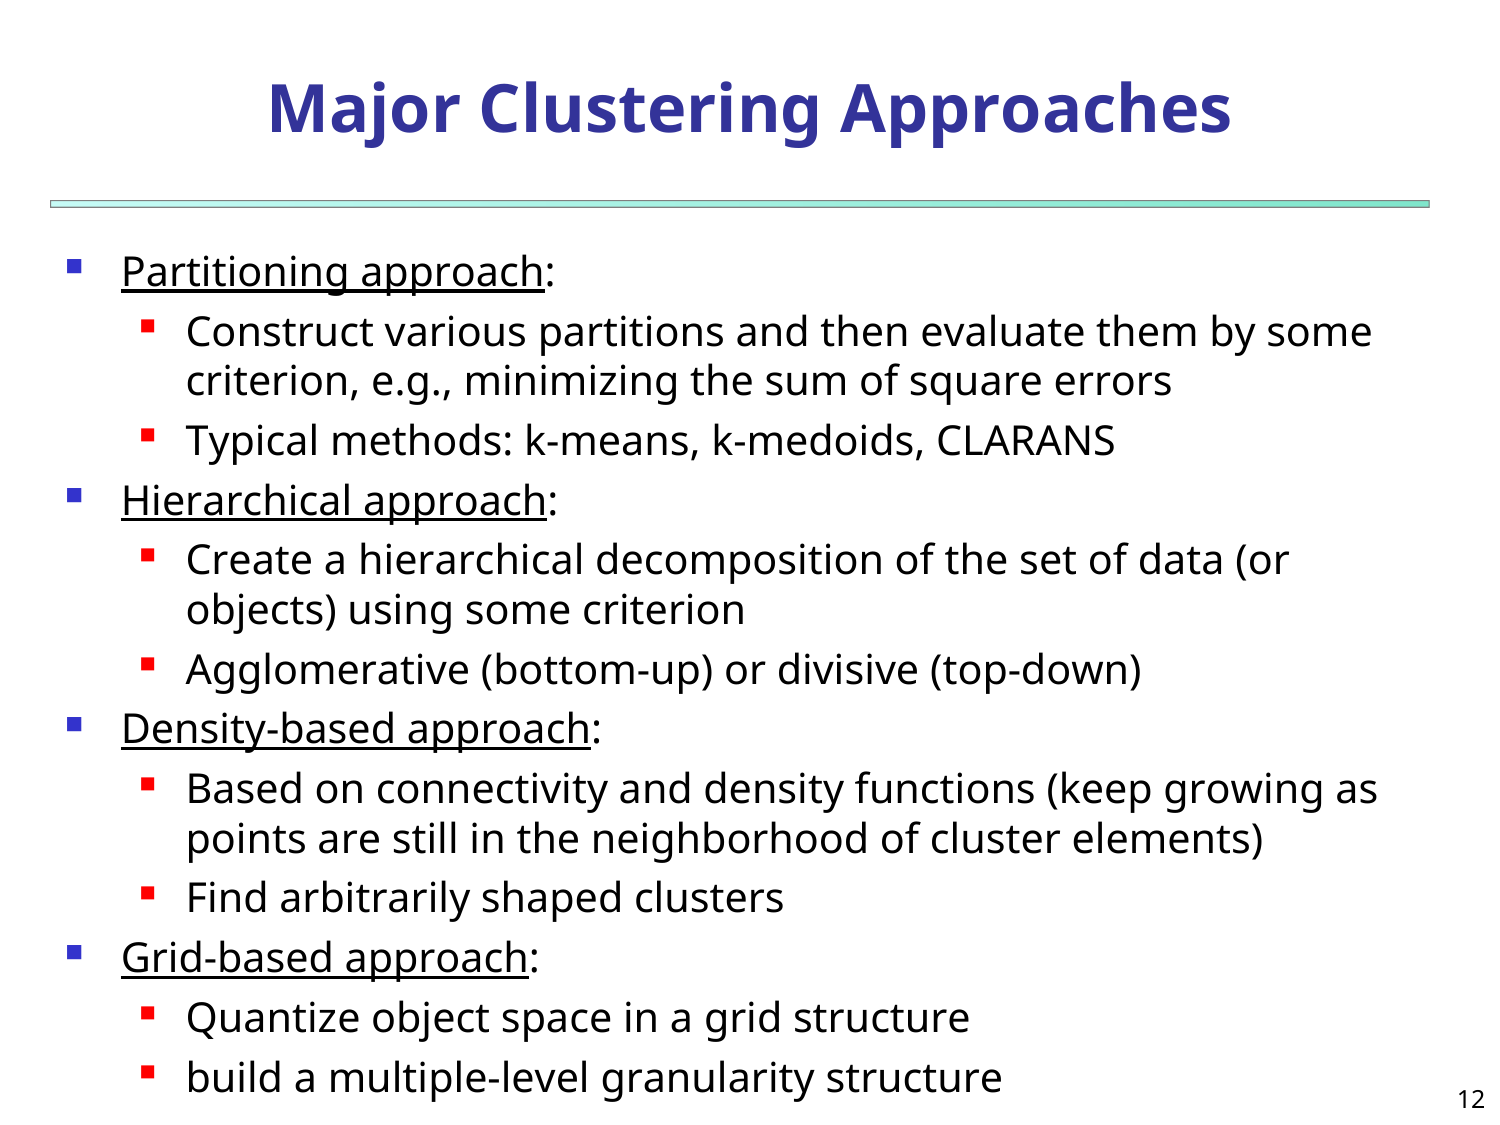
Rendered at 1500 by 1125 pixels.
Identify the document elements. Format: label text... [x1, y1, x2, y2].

list Partitioning approach: Construct various partitions and then evaluate them by some criterion, e.g., minimizing the sum of square errors Typical methods: k-means, k-medoids, CLARANS Hierarchical approach: Create a hierarchical decomposition of the set of data (or objects) using some criterion Agglomerative (bottom-up) or divisive (top-down) Density-based approach: Based on connectivity and density functions (keep growing as points are still in the neighborhood of cluster elements) Find arbitrarily shaped clusters Grid-based approach: Quantize object space in a grid structure build a multiple-level granularity structure [50, 237, 1450, 1118]
title Major Clustering Approaches [0, 49, 1500, 163]
text_box 18 [1187, 1062, 1500, 1125]
